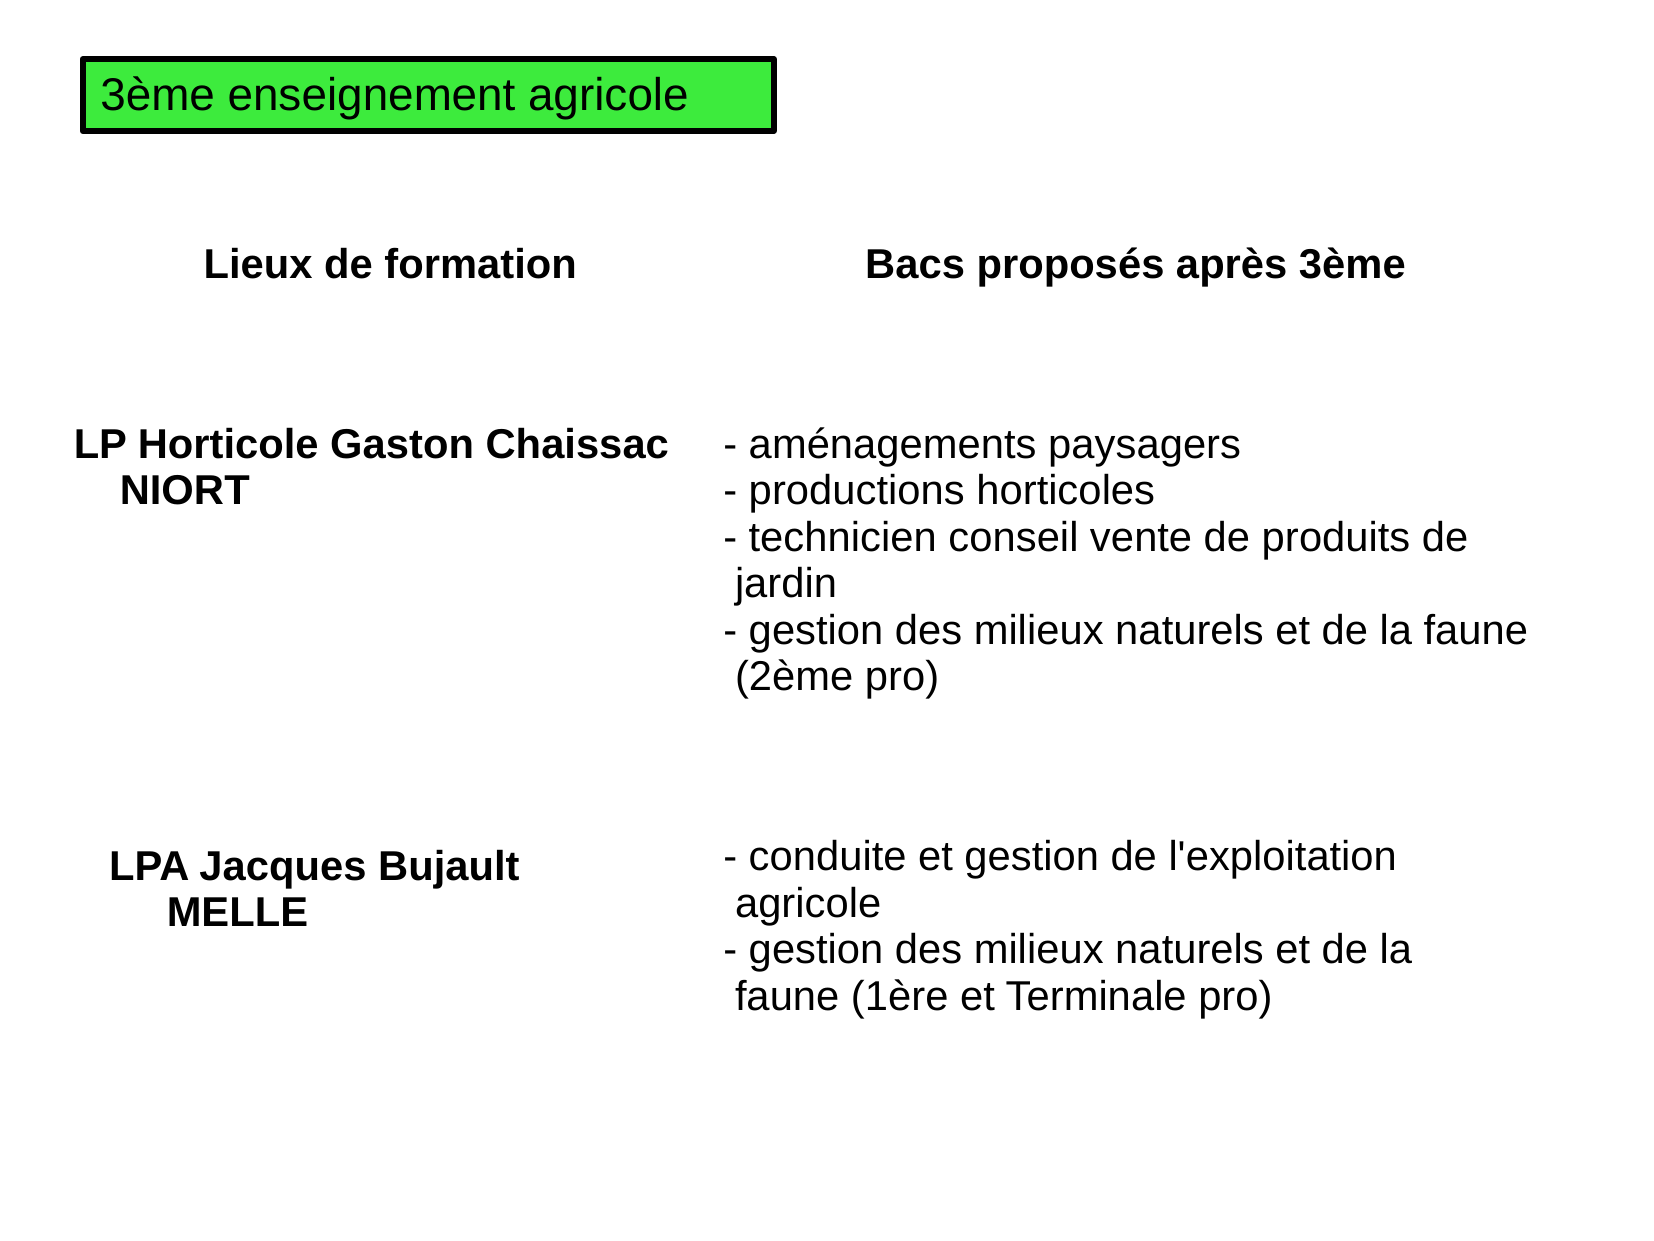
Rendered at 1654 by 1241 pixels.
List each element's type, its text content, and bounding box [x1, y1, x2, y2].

text_box - aménagements paysagers - productions horticoles - technicien conseil vente de produits de jardin - gestion des milieux naturels et de la faune (2ème pro) [708, 413, 1571, 709]
text_box Lieux de formation [188, 232, 615, 296]
text_box - conduite et gestion de l'exploitation agricole - gestion des milieux naturels et de la faune (1ère et Terminale pro) [708, 825, 1512, 1028]
text_box LP Horticole Gaston Chaissac NIORT [59, 413, 697, 524]
text_box 3ème enseignement agricole [82, 59, 774, 131]
text_box Bacs proposés après 3ème [850, 232, 1477, 296]
text_box LPA Jacques Bujault MELLE [94, 835, 626, 945]
